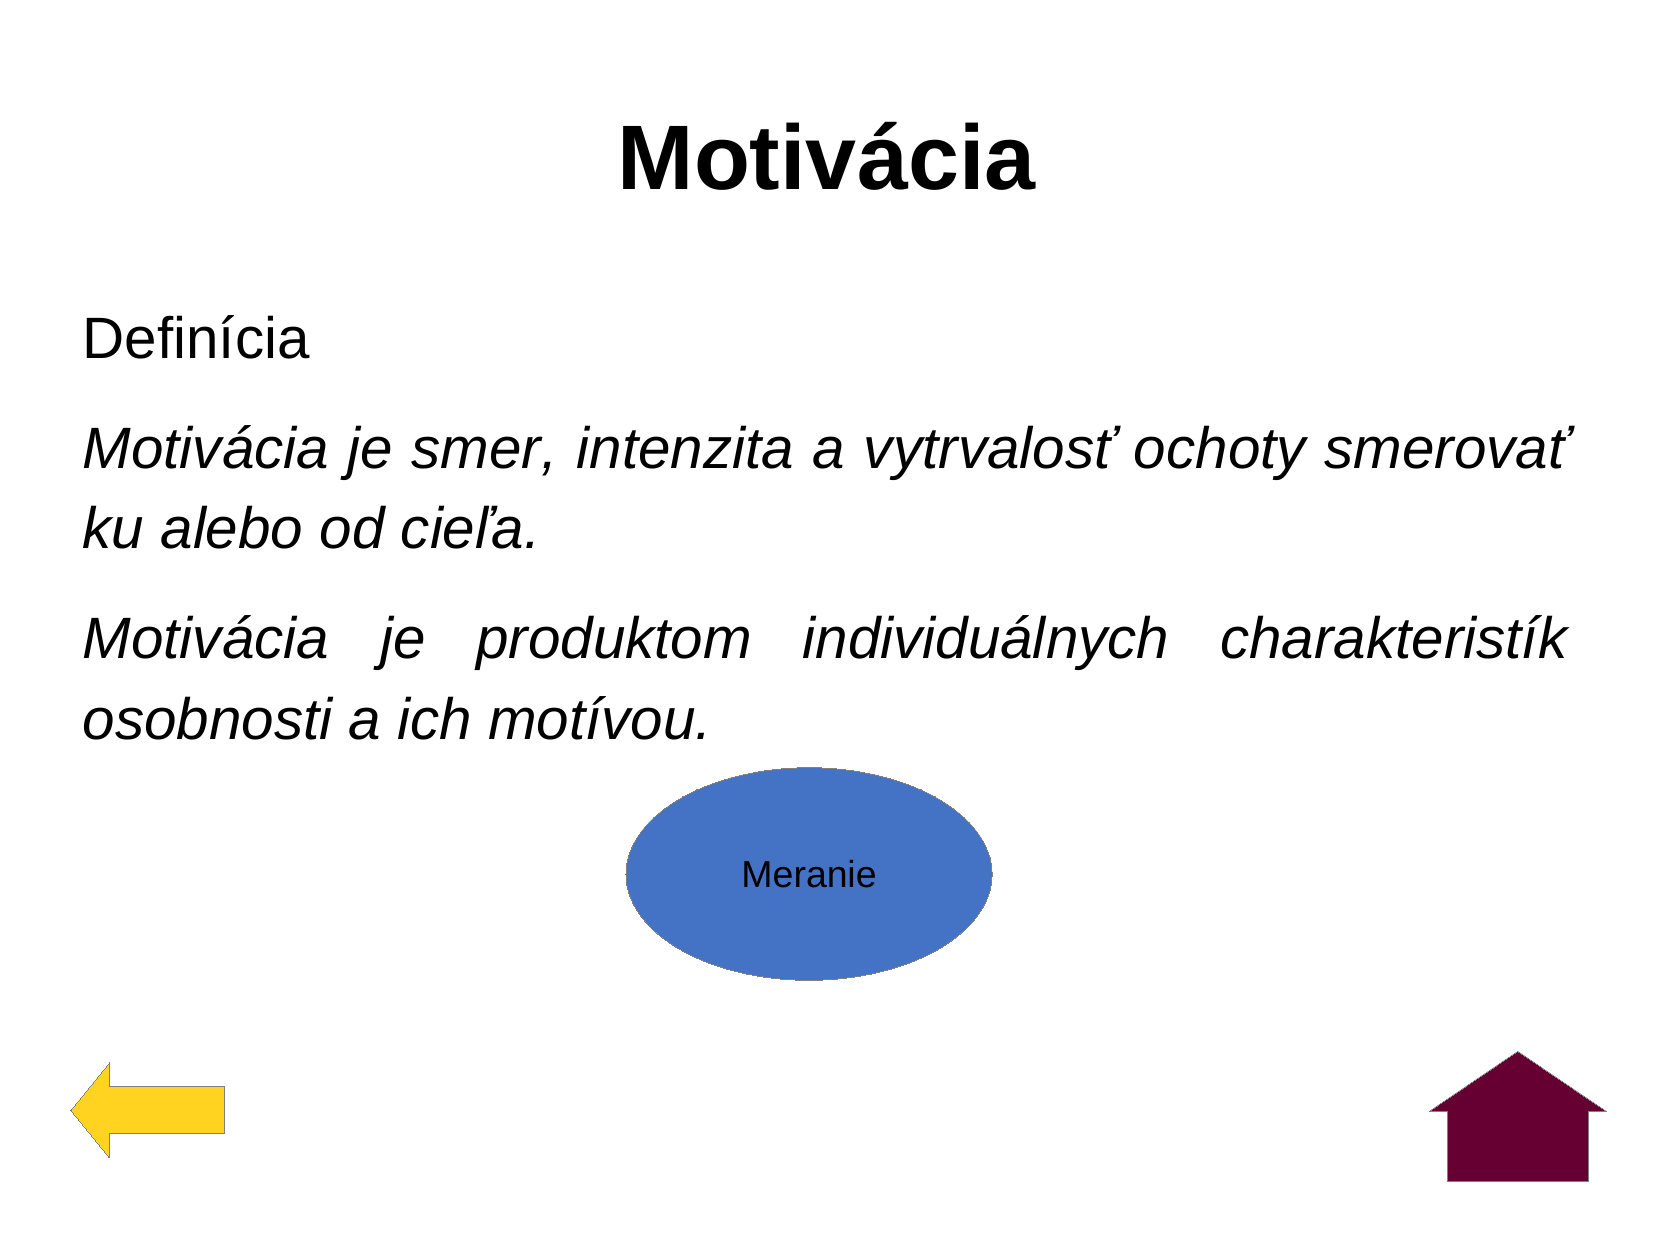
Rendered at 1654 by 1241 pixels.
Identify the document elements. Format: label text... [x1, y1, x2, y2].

list Definícia Motivácia je smer, intenzita a vytrvalosť ochoty smerovať ku alebo od cieľa. Motivácia je produktom individuálnych charakteristík osobnosti a ich motívou. [82, 290, 1571, 1109]
title Motivácia [82, 97, 1571, 209]
text_box [70, 1062, 225, 1158]
text_box Meranie [625, 767, 993, 981]
text_box [1429, 1051, 1607, 1182]
